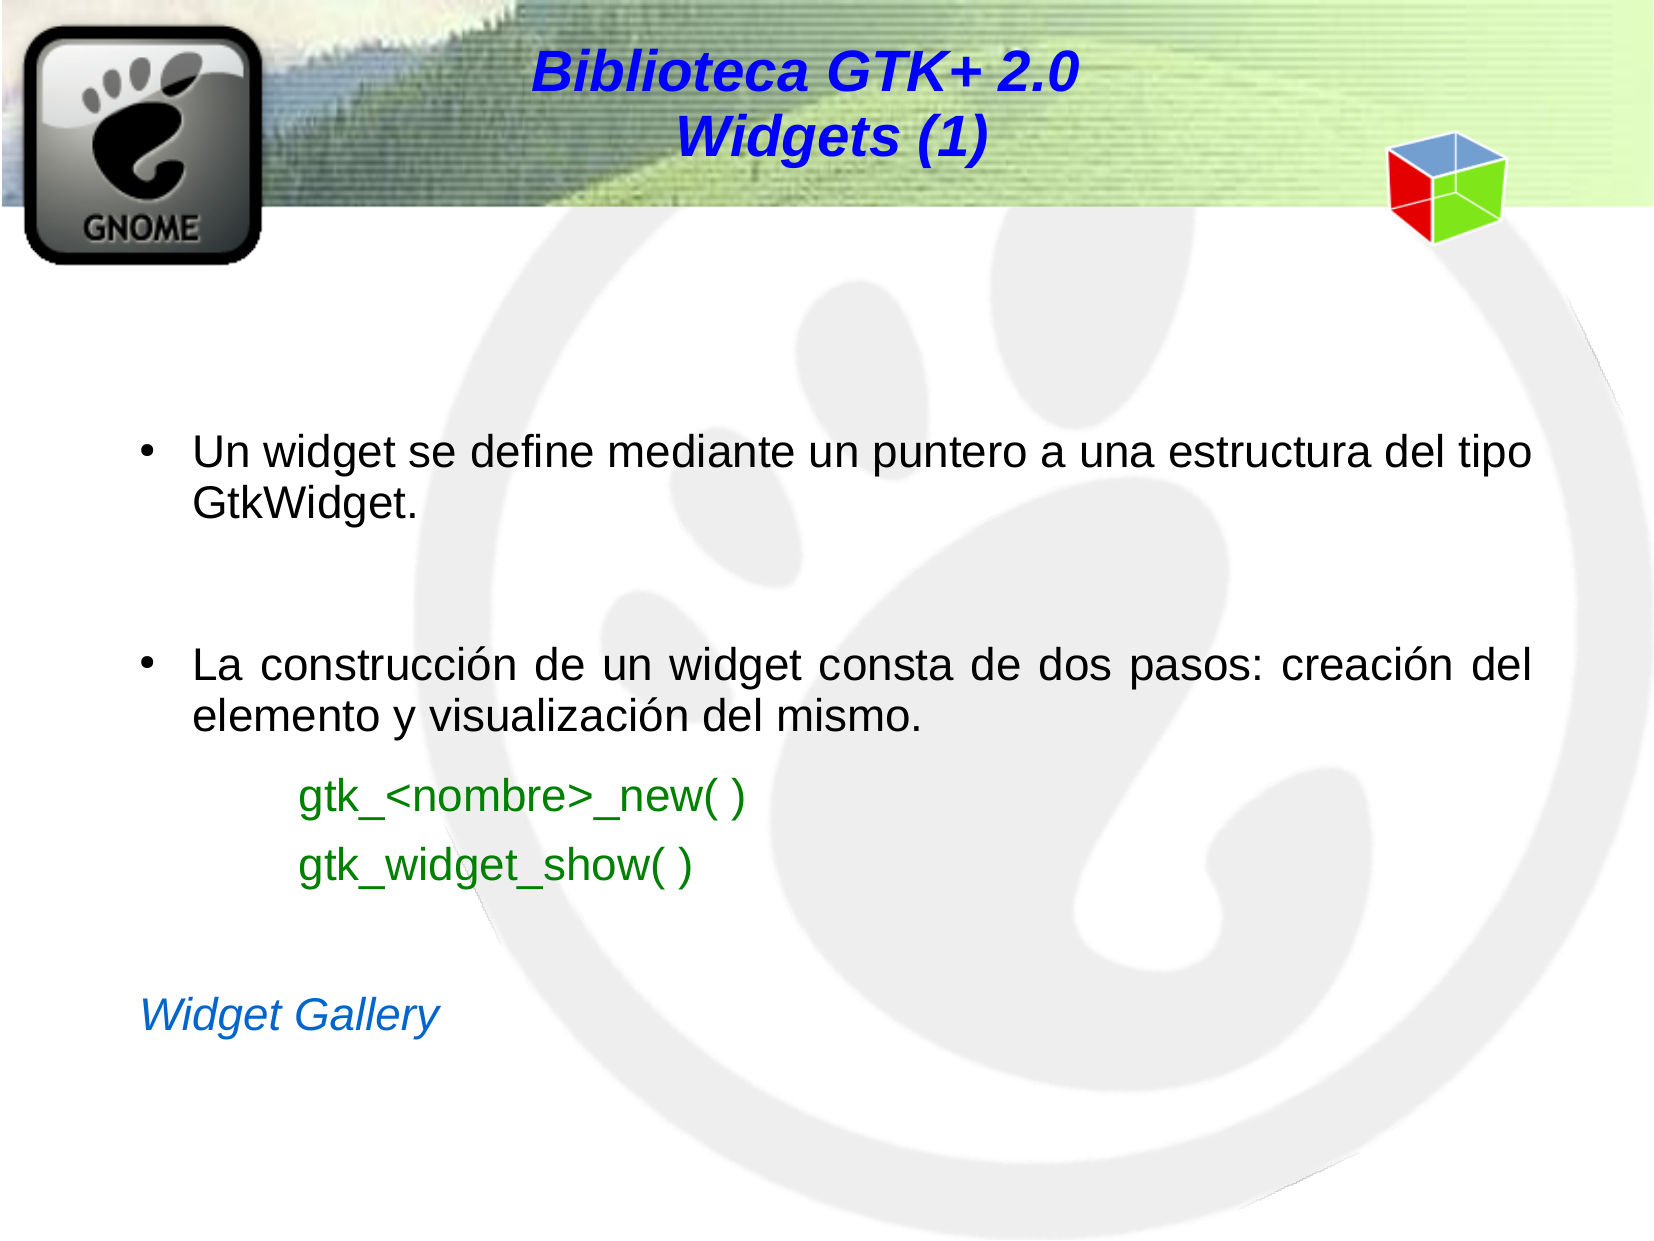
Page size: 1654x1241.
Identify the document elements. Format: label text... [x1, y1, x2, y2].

picture [2, 0, 1654, 1240]
list Un widget se define mediante un puntero a una estructura del tipo GtkWidget. La construcción de un widget consta de dos pasos: creación del elemento y visualización del mismo. gtk_<nombre>_new( ) gtk_widget_show( ) Widget Gallery [121, 344, 1534, 1127]
title Biblioteca GTK+ 2.0 Widgets (1) [236, 0, 1359, 208]
